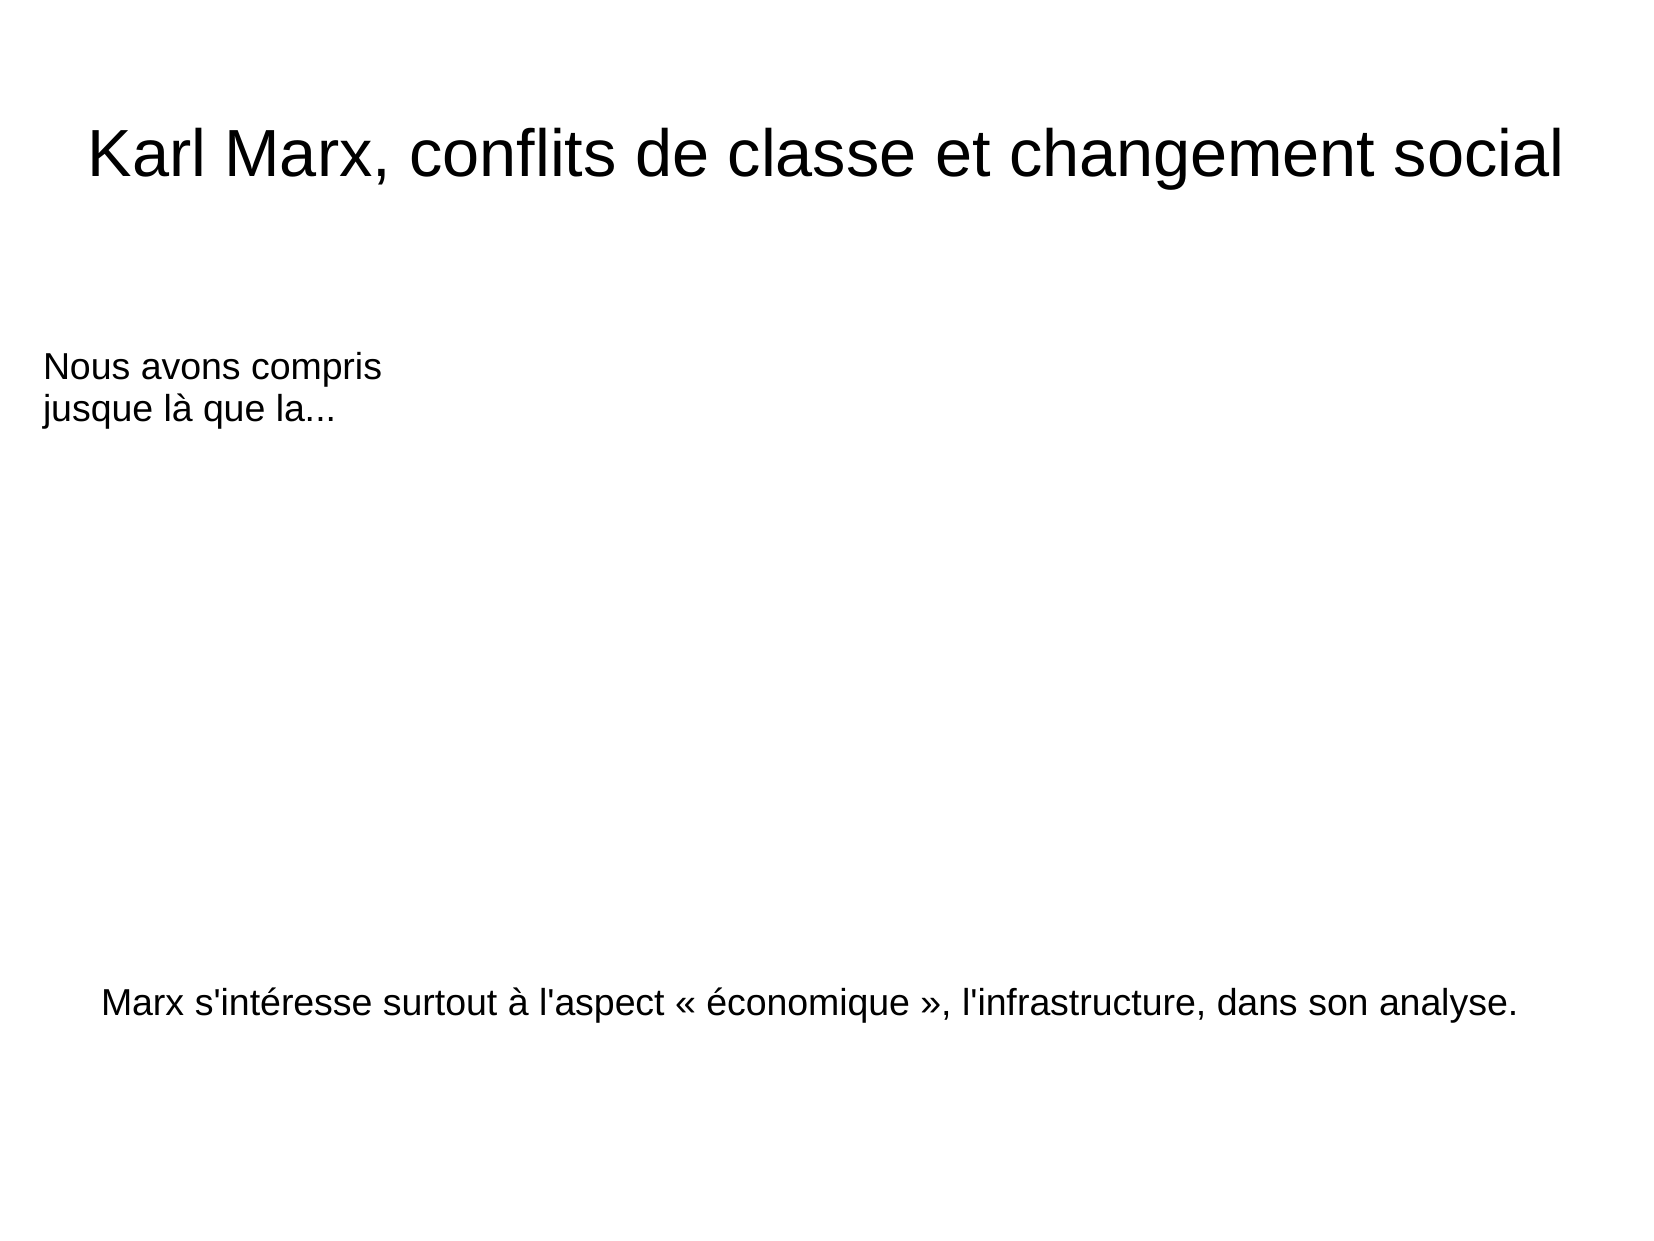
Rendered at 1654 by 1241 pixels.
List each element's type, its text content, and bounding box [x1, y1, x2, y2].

text_box Nous avons compris jusque là que la... [28, 338, 398, 438]
text_box Marx s'intéresse surtout à l'aspect « économique », l'infrastructure, dans son analyse. [86, 974, 1536, 1032]
title Karl Marx, conflits de classe et changement social [82, 56, 1571, 250]
